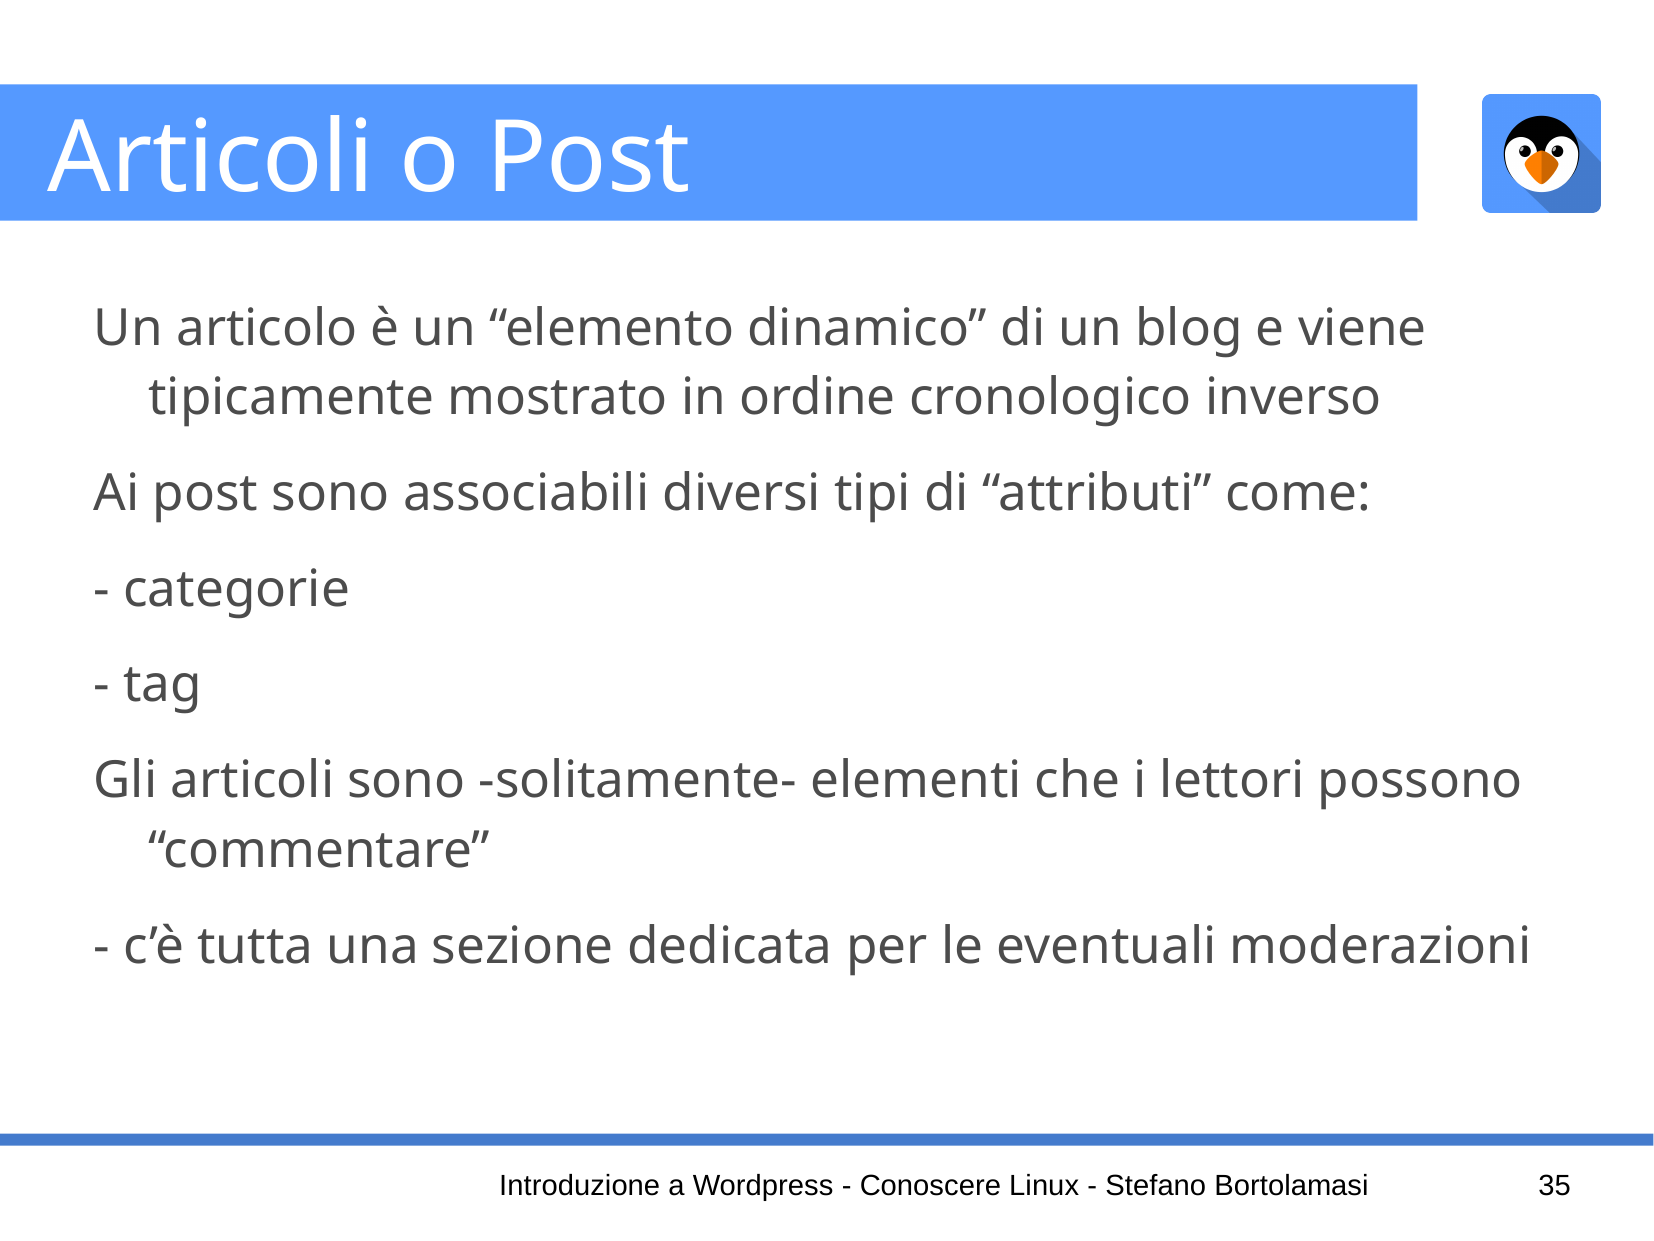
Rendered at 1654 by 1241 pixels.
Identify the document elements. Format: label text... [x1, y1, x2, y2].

title Articoli o Post [0, 91, 1418, 214]
picture [1482, 94, 1601, 213]
list Un articolo è un “elemento dinamico” di un blog e viene tipicamente mostrato in ordine cronologico inverso Ai post sono associabili diversi tipi di “attributi” come: - categorie - tag Gli articoli sono -solitamente- elementi che i lettori possono “commentare” - c’è tutta una sezione dedicata per le eventuali moderazioni [82, 290, 1538, 1010]
